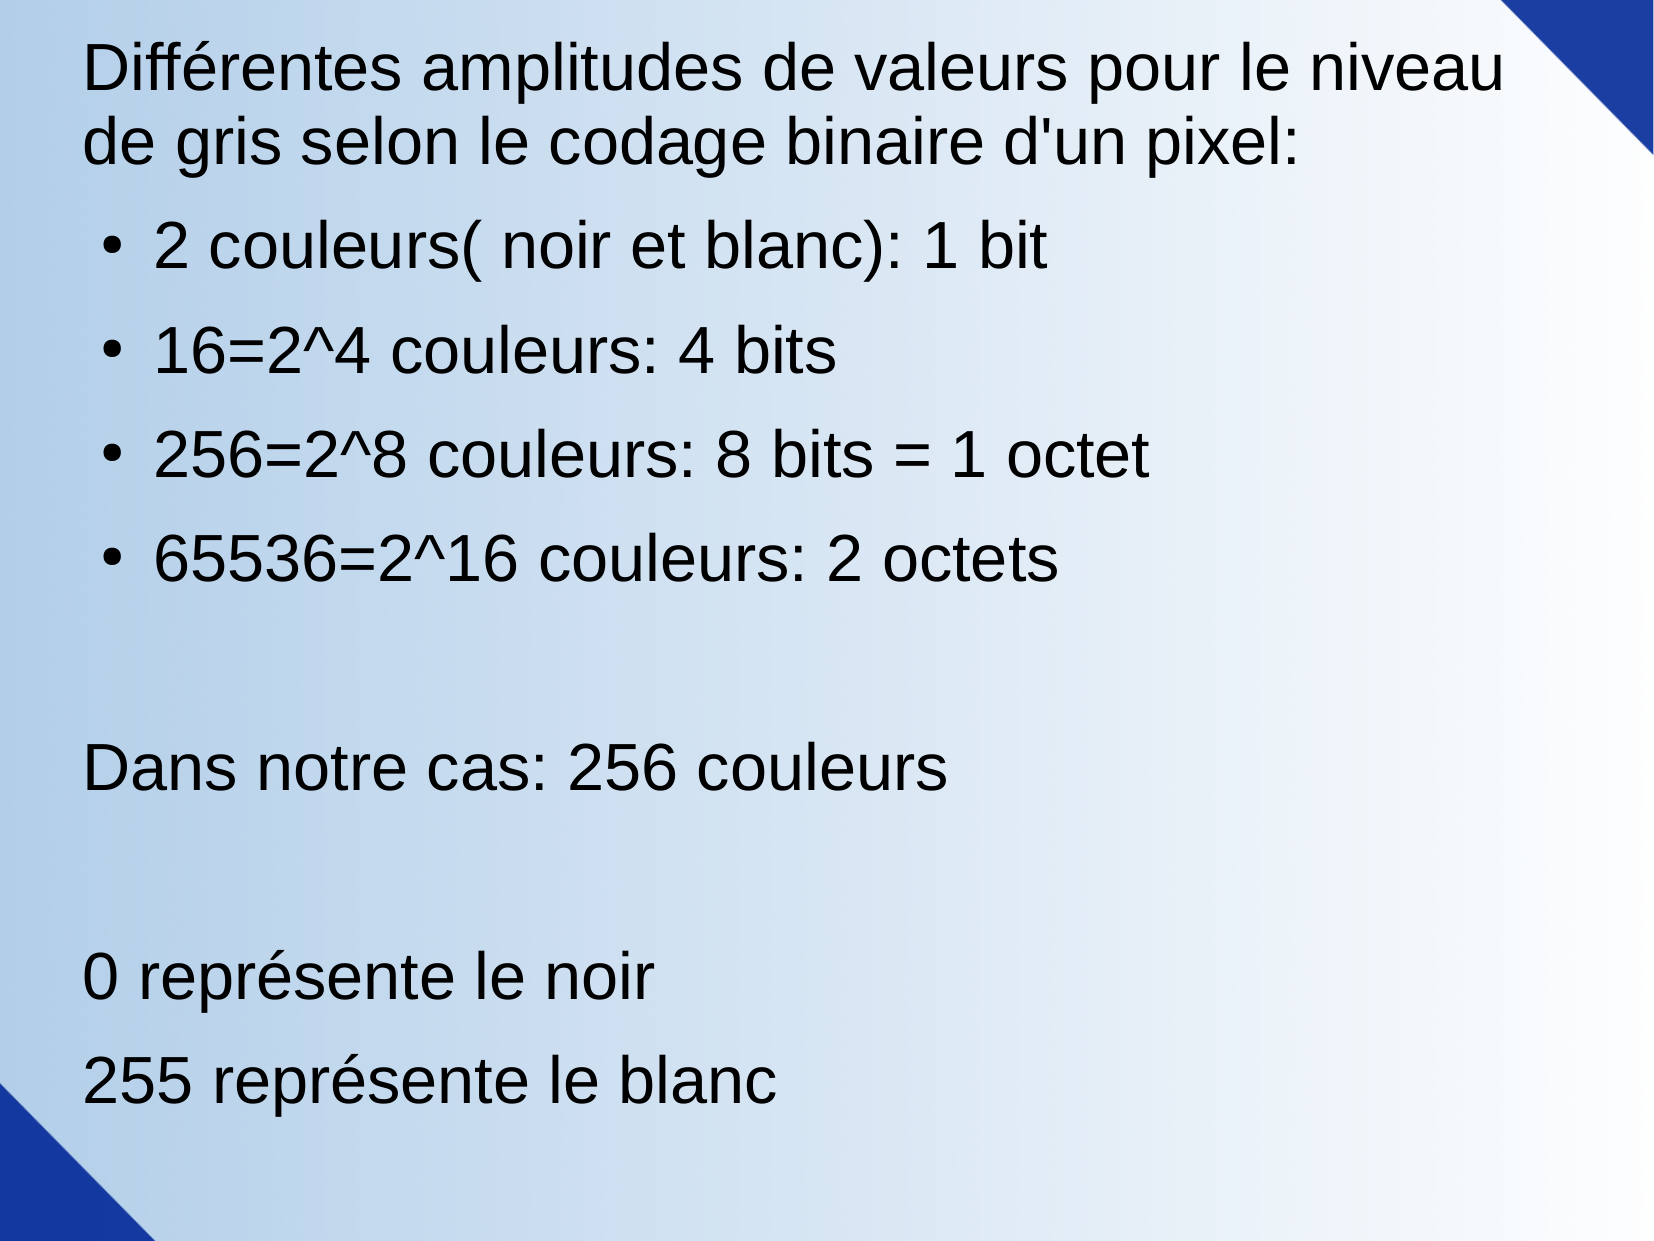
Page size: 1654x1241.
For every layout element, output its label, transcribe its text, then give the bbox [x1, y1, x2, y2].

list Différentes amplitudes de valeurs pour le niveau de gris selon le codage binaire d'un pixel: 2 couleurs( noir et blanc): 1 bit 16=2^4 couleurs: 4 bits 256=2^8 couleurs: 8 bits = 1 octet 65536=2^16 couleurs: 2 octets Dans notre cas: 256 couleurs 0 représente le noir 255 représente le blanc [82, 29, 1571, 1118]
picture [0, 0, 1654, 1241]
